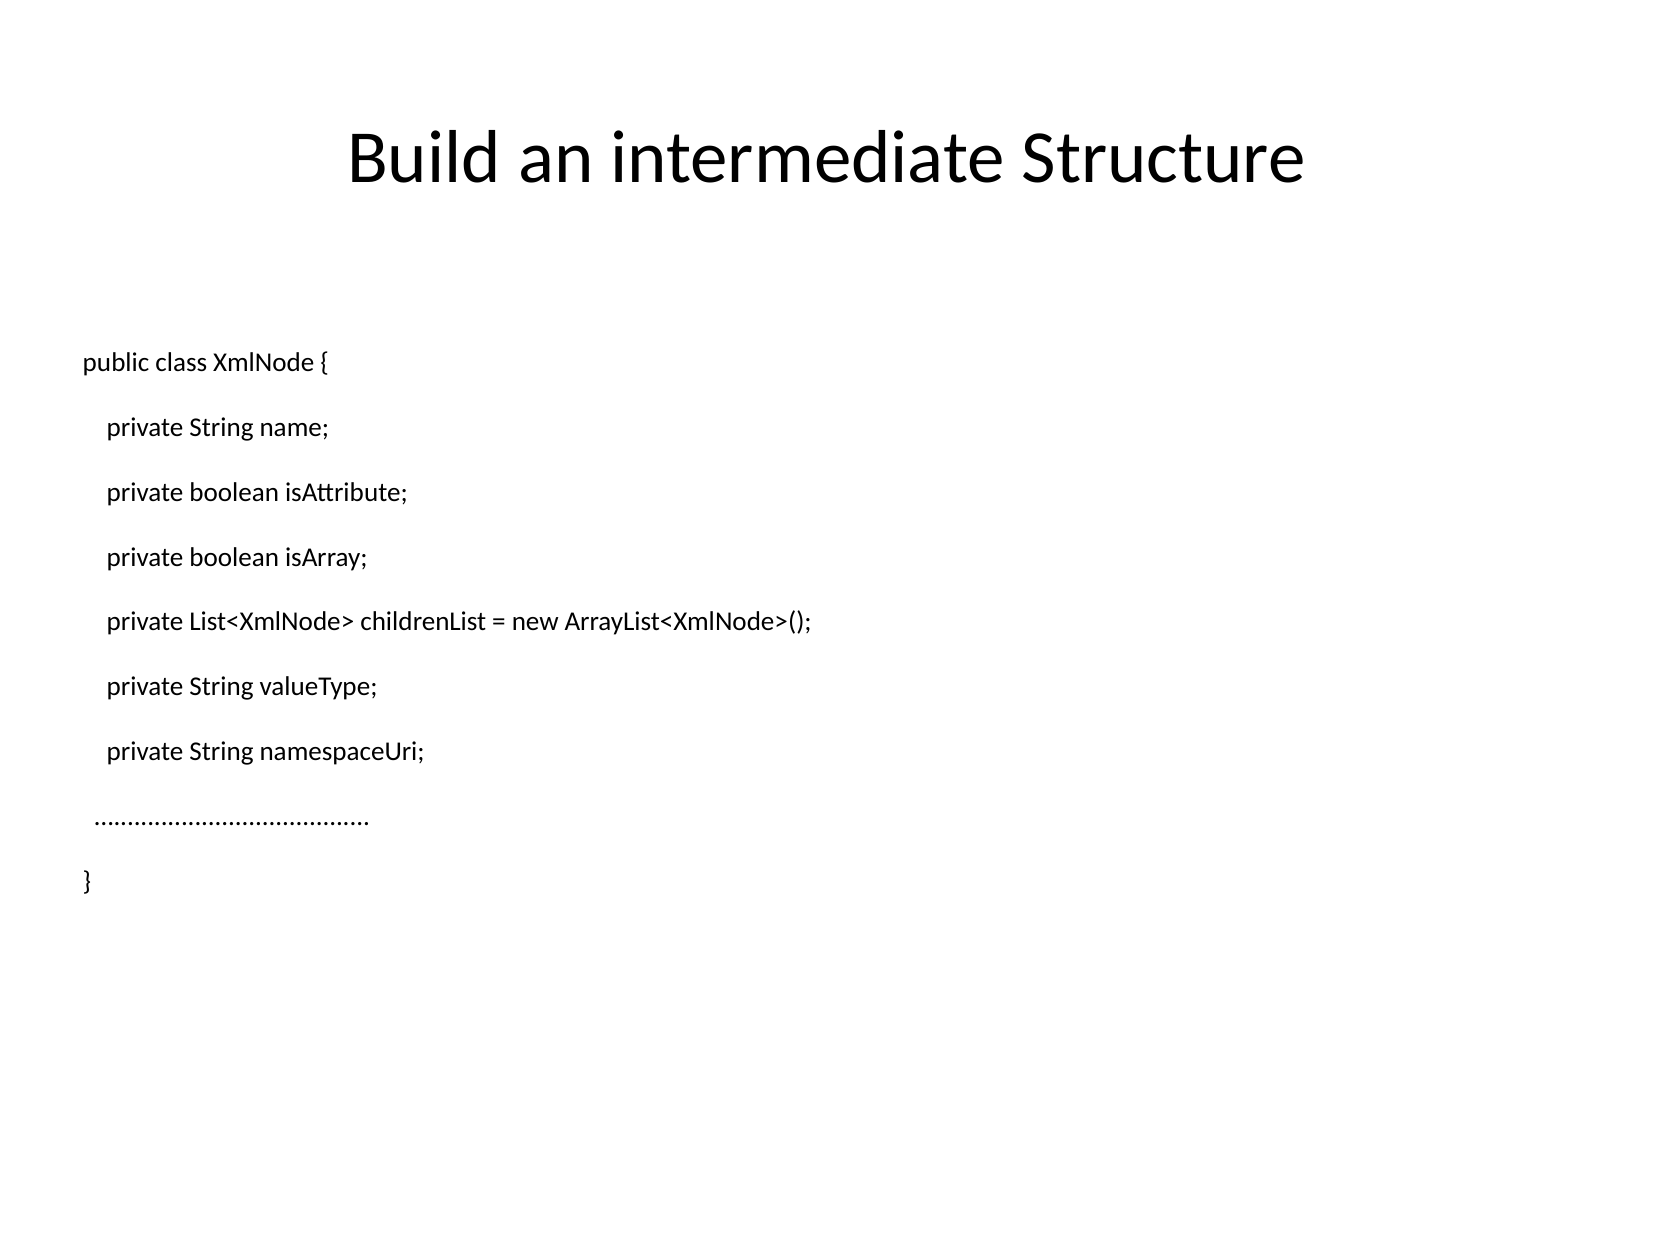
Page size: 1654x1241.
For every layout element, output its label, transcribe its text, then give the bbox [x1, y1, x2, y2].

list public class XmlNode { private String name; private boolean isAttribute; private boolean isArray; private List<XmlNode> childrenList = new ArrayList<XmlNode>(); private String valueType; private String namespaceUri; …...................................... } [82, 344, 1571, 1163]
title Build an intermediate Structure [82, 49, 1571, 257]
